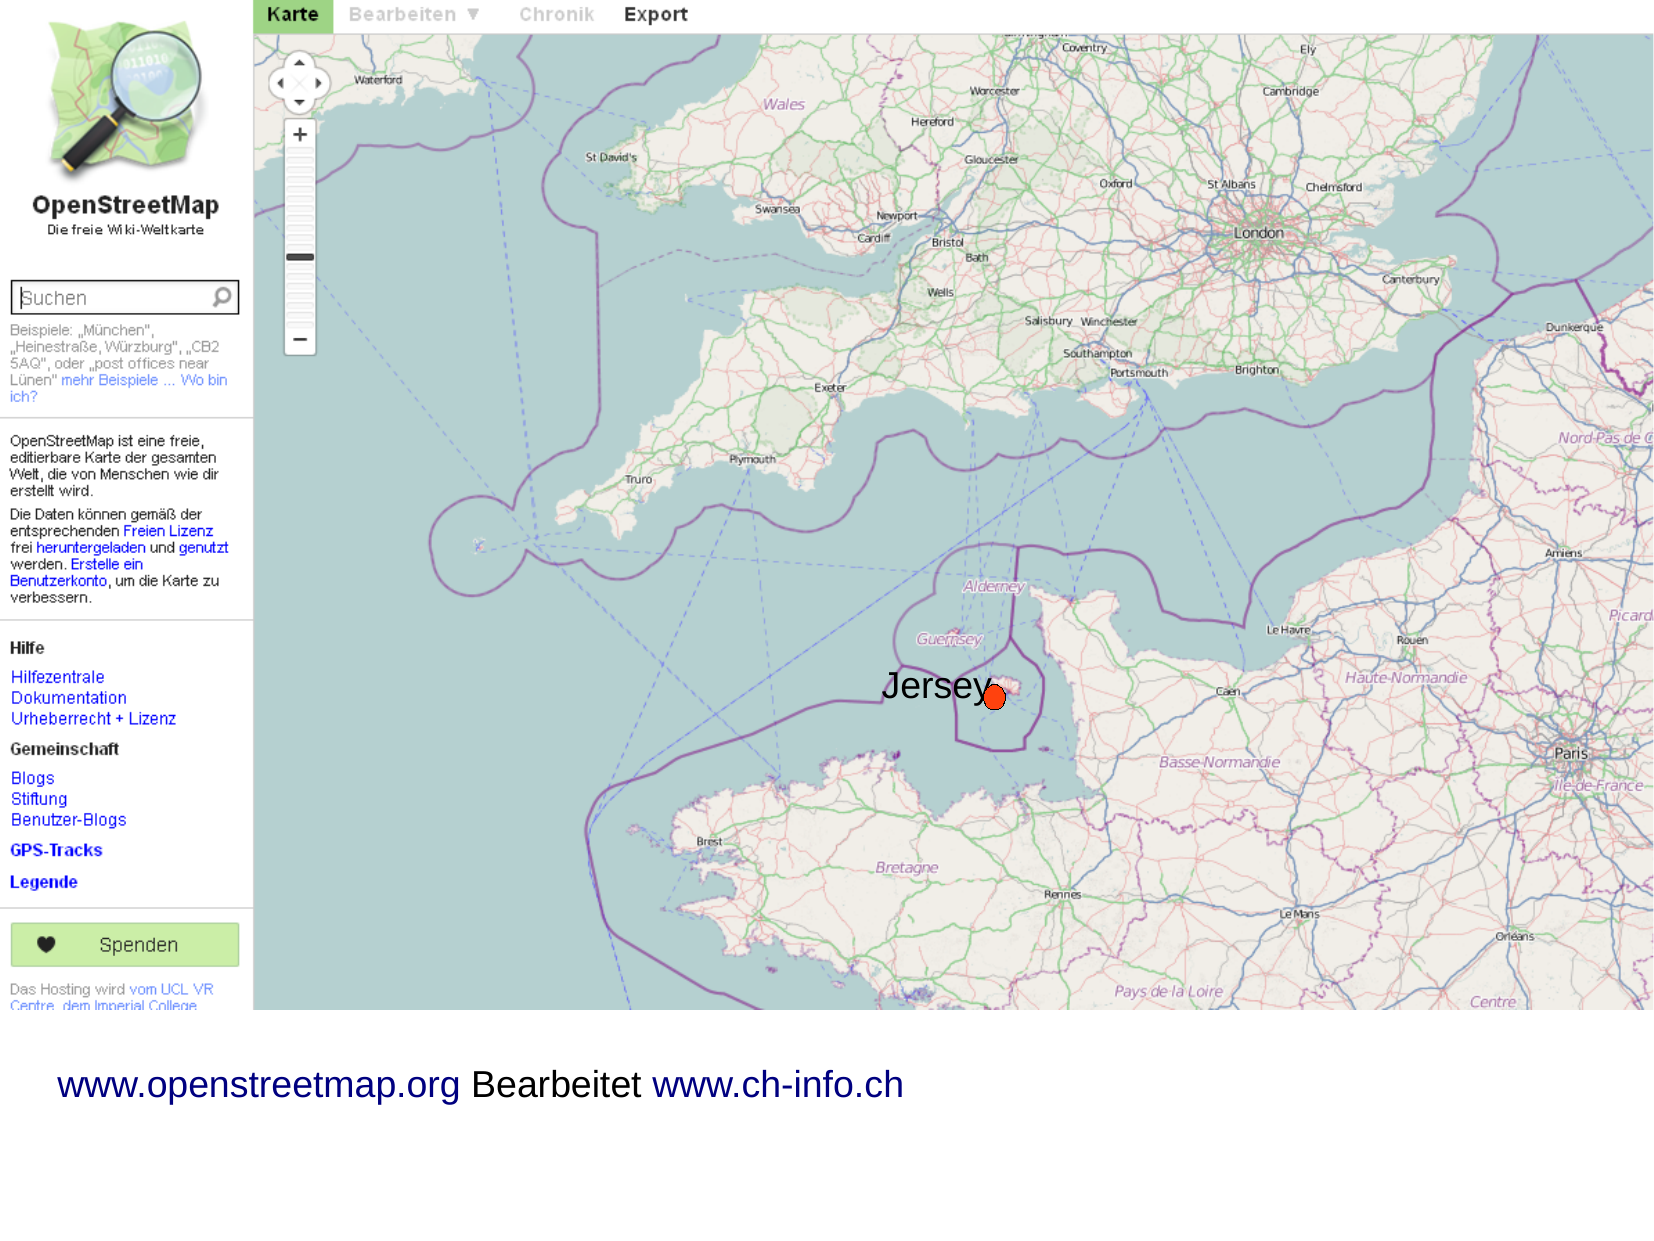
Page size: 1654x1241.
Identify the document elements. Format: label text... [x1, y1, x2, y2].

text_box www.openstreetmap.org Bearbeitet www.ch-info.ch [42, 1056, 1553, 1114]
text_box Jersey [748, 657, 1125, 715]
text_box [983, 684, 1006, 710]
picture [0, 0, 1654, 1011]
